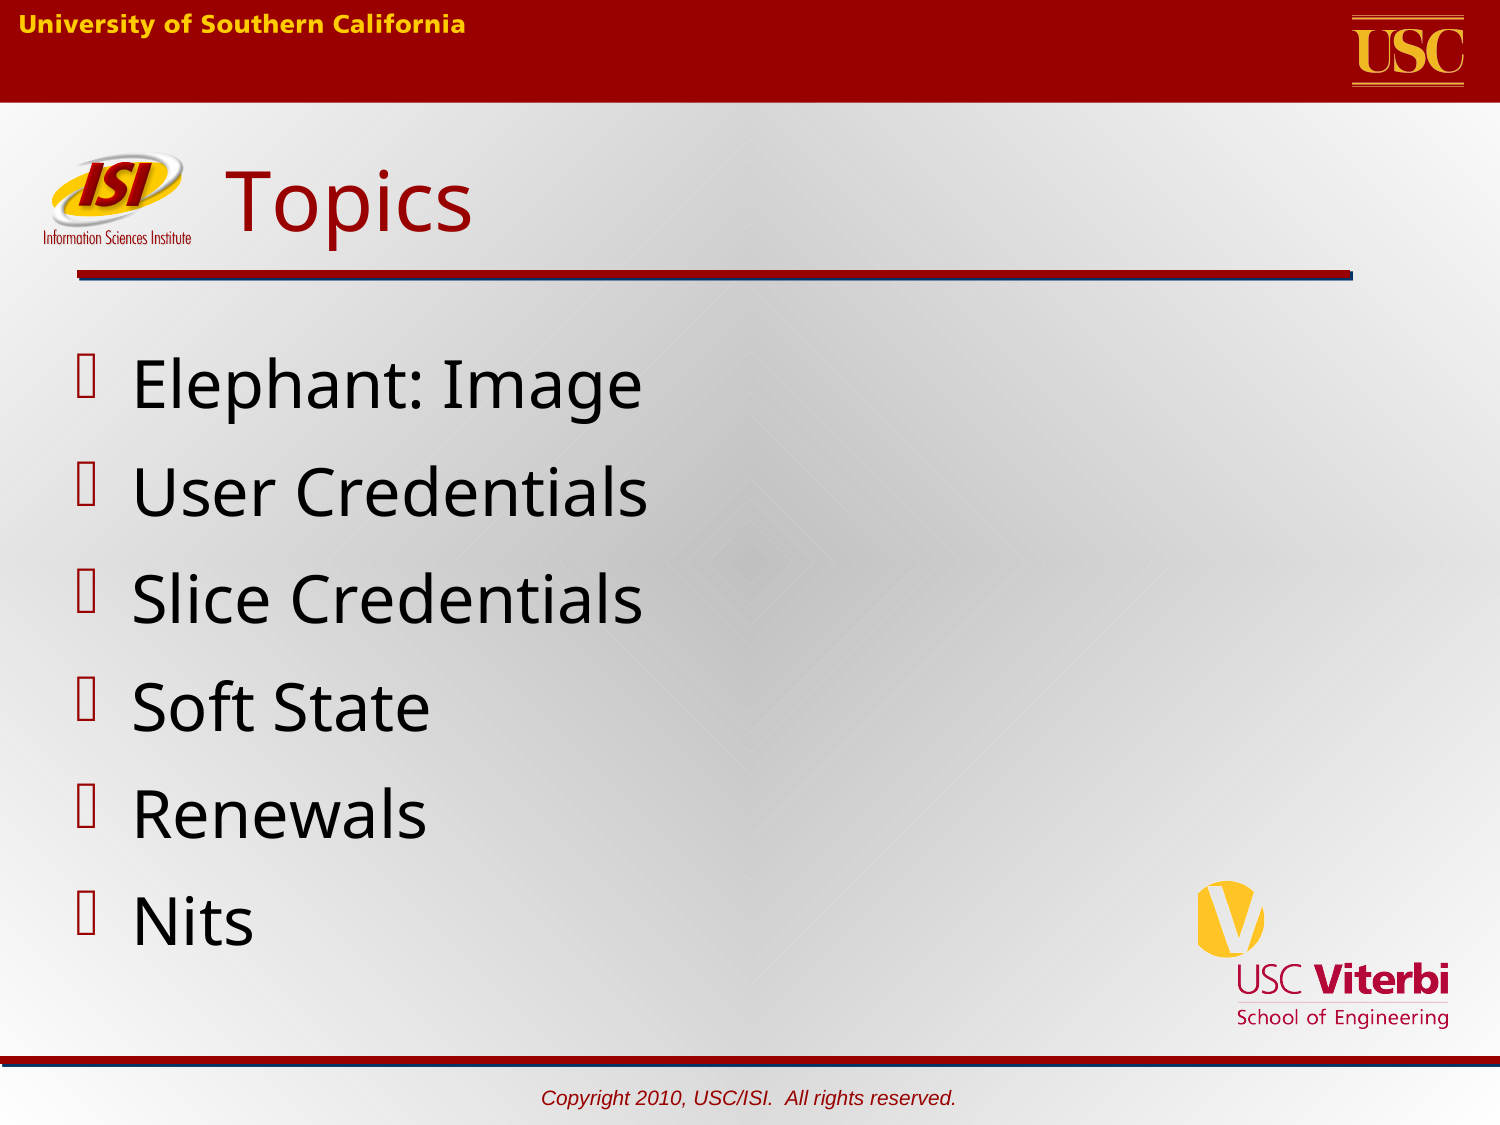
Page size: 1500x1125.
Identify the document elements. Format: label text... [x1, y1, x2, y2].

picture [0, 1, 518, 78]
list Elephant: Image User Credentials Slice Credentials Soft State Renewals Nits [75, 337, 1425, 961]
title Topics [225, 136, 1463, 263]
picture [37, 149, 197, 250]
picture [1198, 880, 1448, 1029]
picture [1352, 15, 1464, 87]
